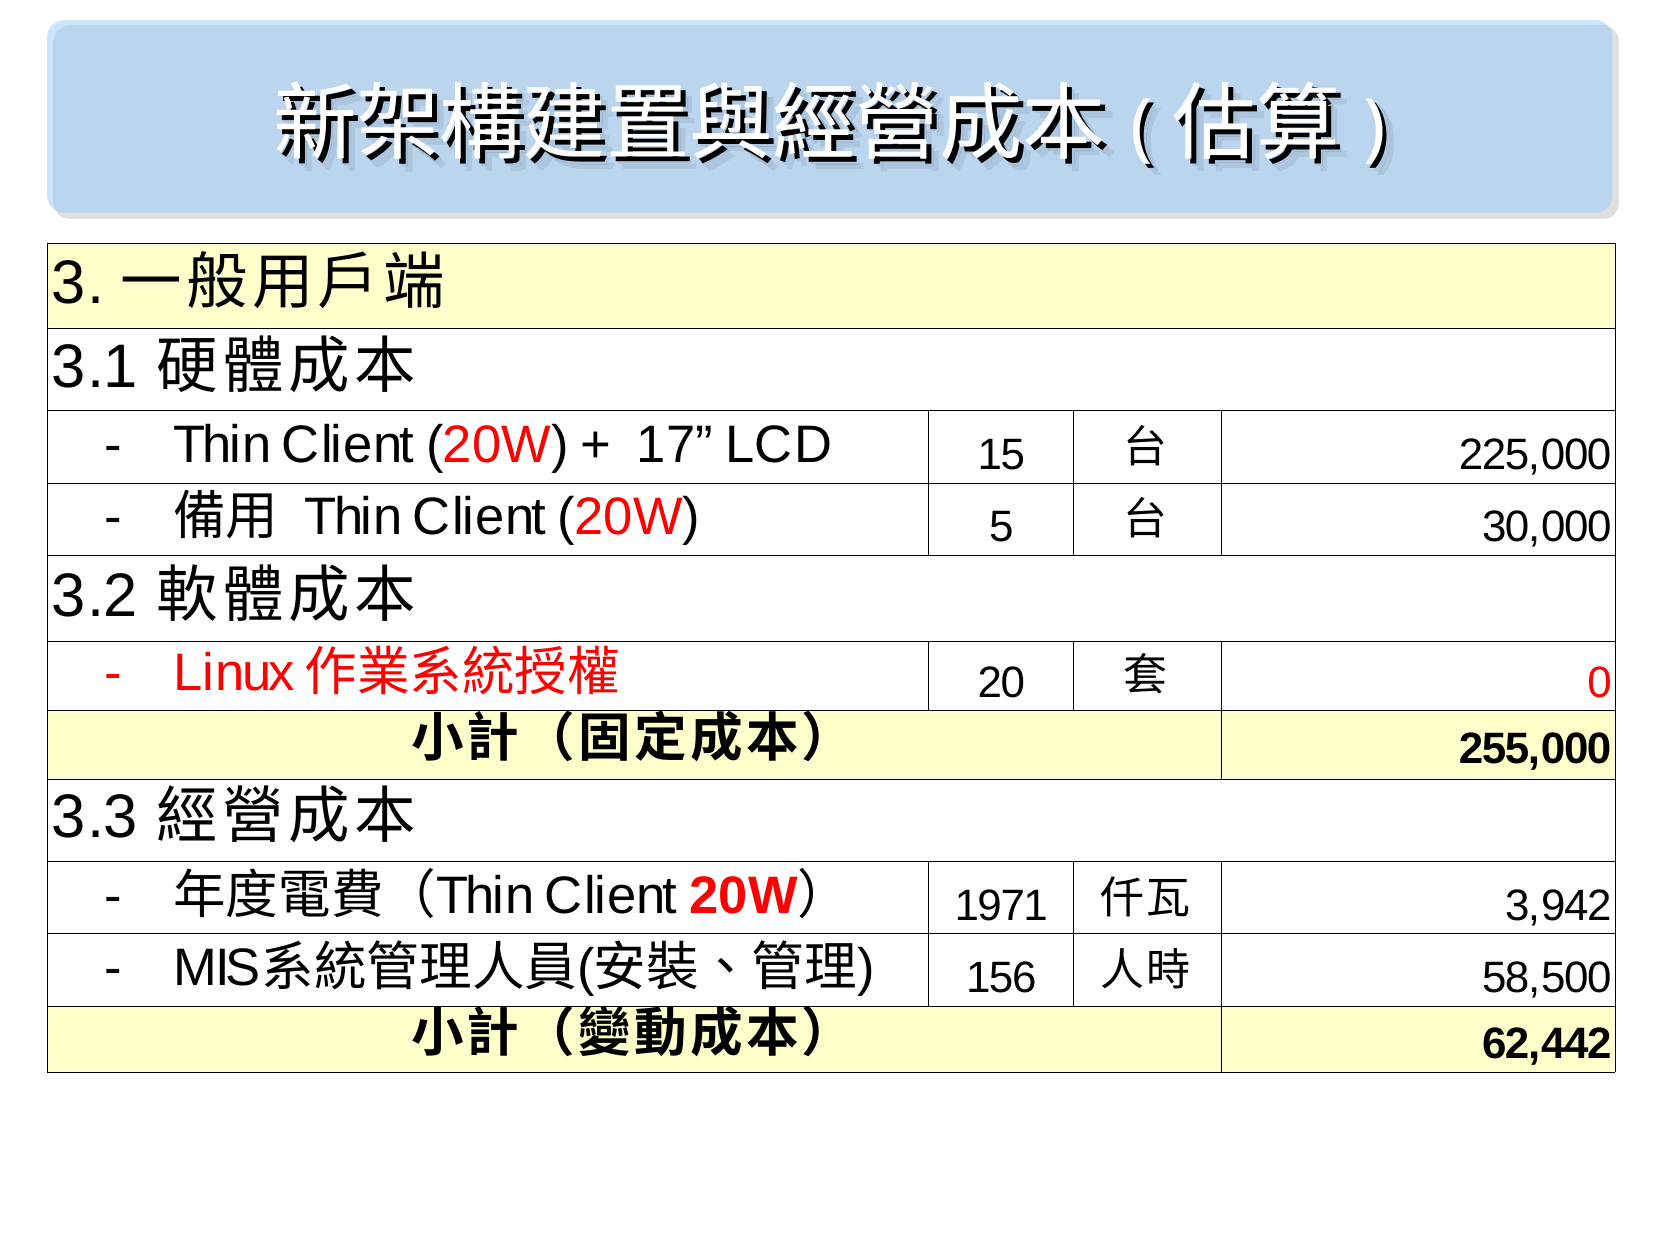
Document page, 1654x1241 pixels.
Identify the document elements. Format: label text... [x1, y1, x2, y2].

chart [47, 242, 1620, 1077]
text_box 新架構建置與經營成本(估算) [47, 20, 1613, 213]
